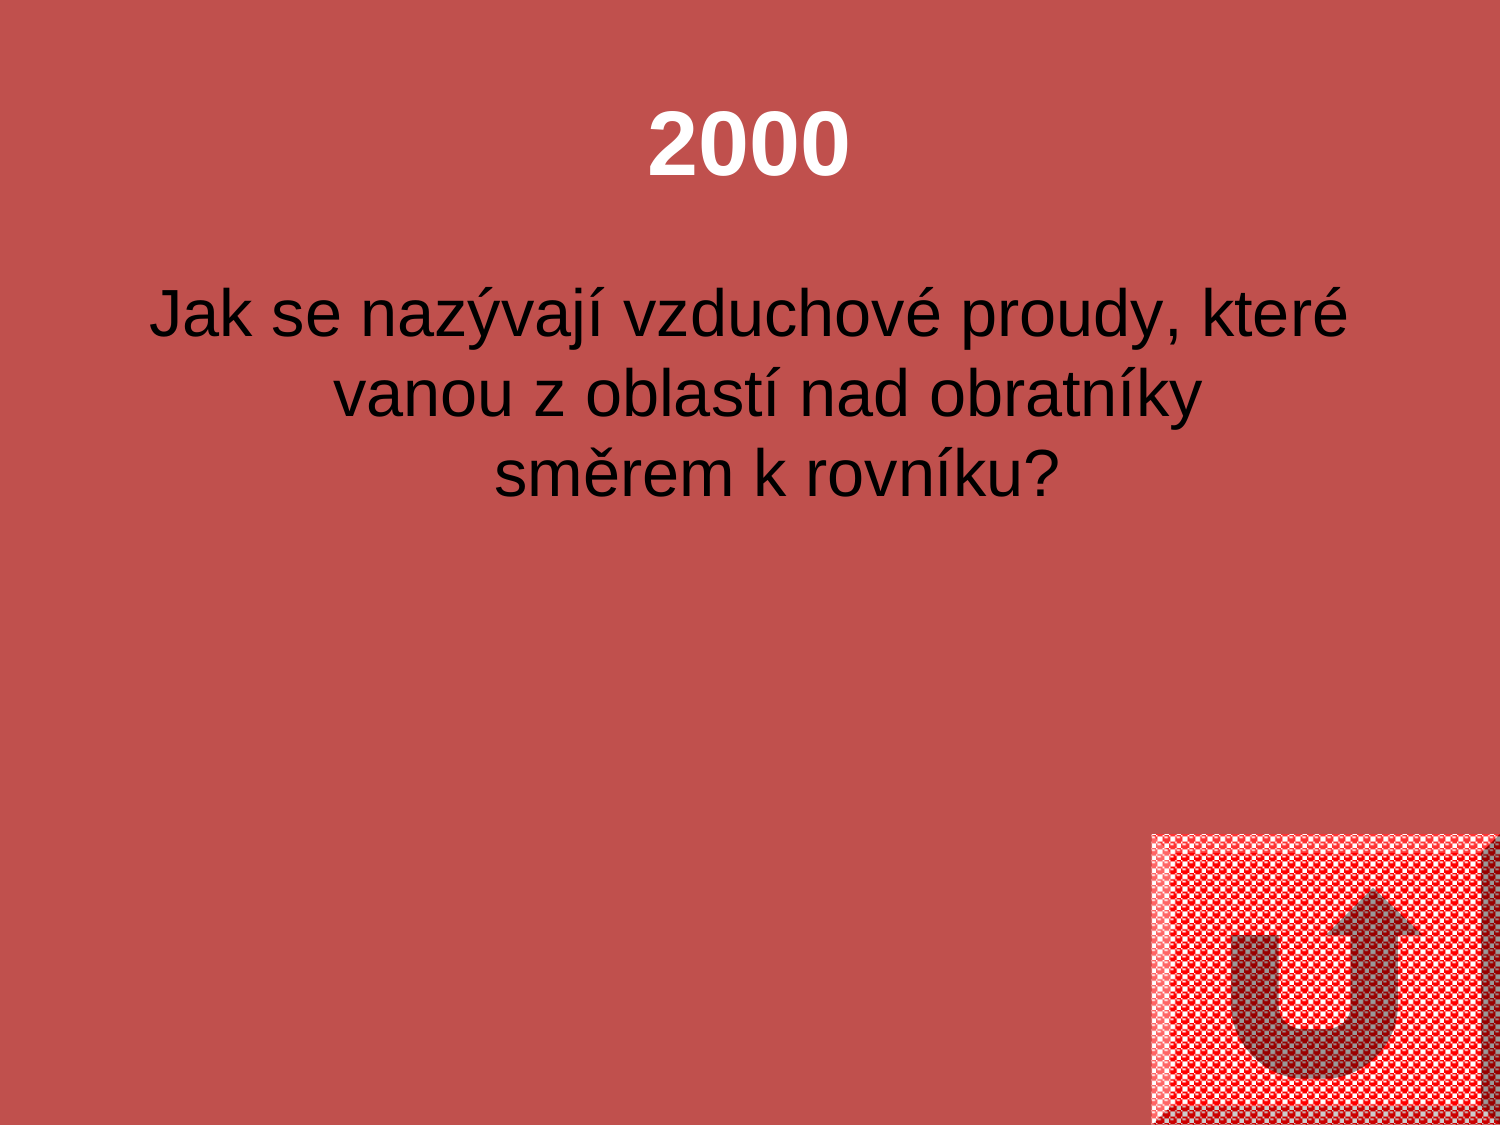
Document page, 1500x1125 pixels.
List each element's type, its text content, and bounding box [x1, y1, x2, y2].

text_box [1153, 834, 1500, 1125]
title 2000 [75, 45, 1426, 233]
list Jak se nazývají vzduchové proudy, které vanou z oblastí nad obratníky směrem k rovníku? [75, 262, 1426, 1006]
